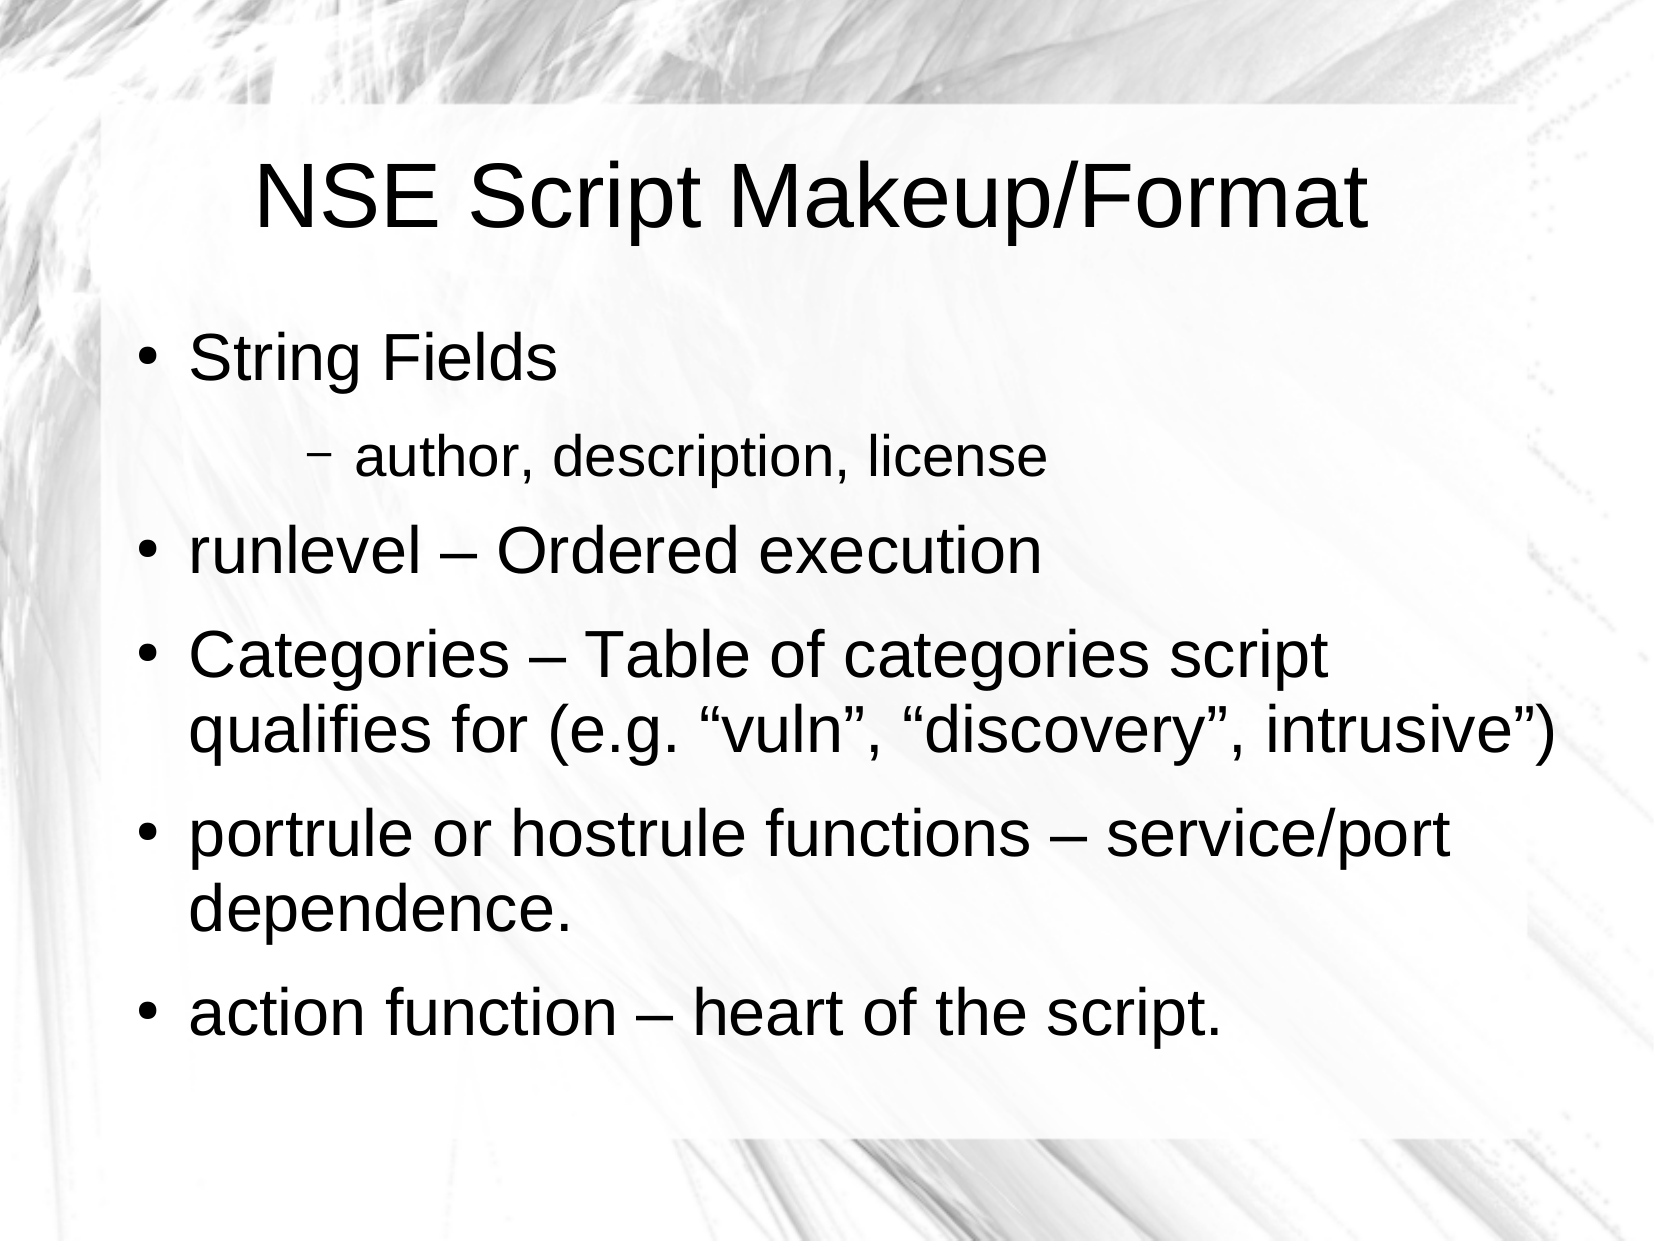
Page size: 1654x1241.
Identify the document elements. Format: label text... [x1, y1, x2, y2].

picture [0, 0, 1654, 1241]
list String Fields author, description, license runlevel – Ordered execution Categories – Table of categories script qualifies for (e.g. “vuln”, “discovery”, intrusive”) portrule or hostrule functions – service/port dependence. action function – heart of the script. [118, 319, 1571, 1124]
title NSE Script Makeup/Format [118, 112, 1506, 281]
